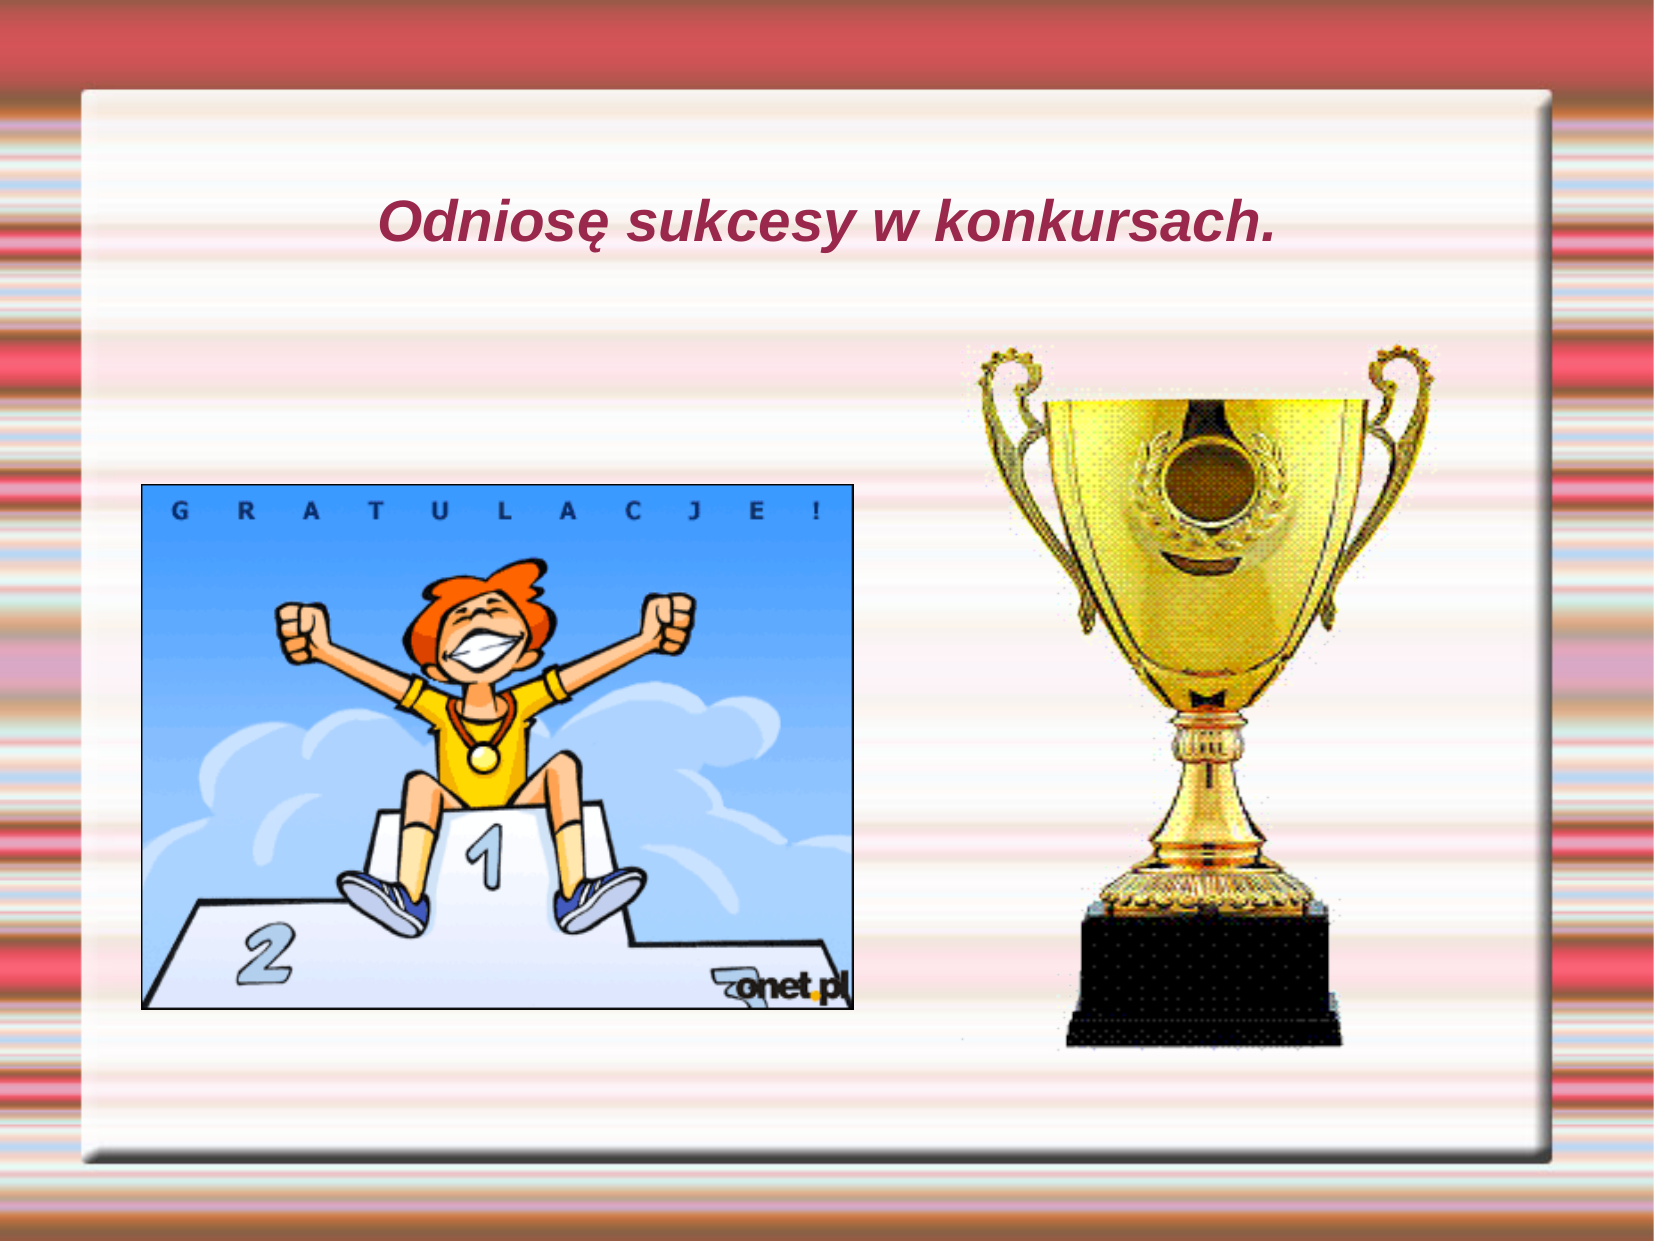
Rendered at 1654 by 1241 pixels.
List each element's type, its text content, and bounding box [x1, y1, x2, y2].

picture [141, 484, 854, 1010]
title Odniosę sukcesy w konkursach. [121, 114, 1534, 322]
picture [938, 303, 1477, 1087]
